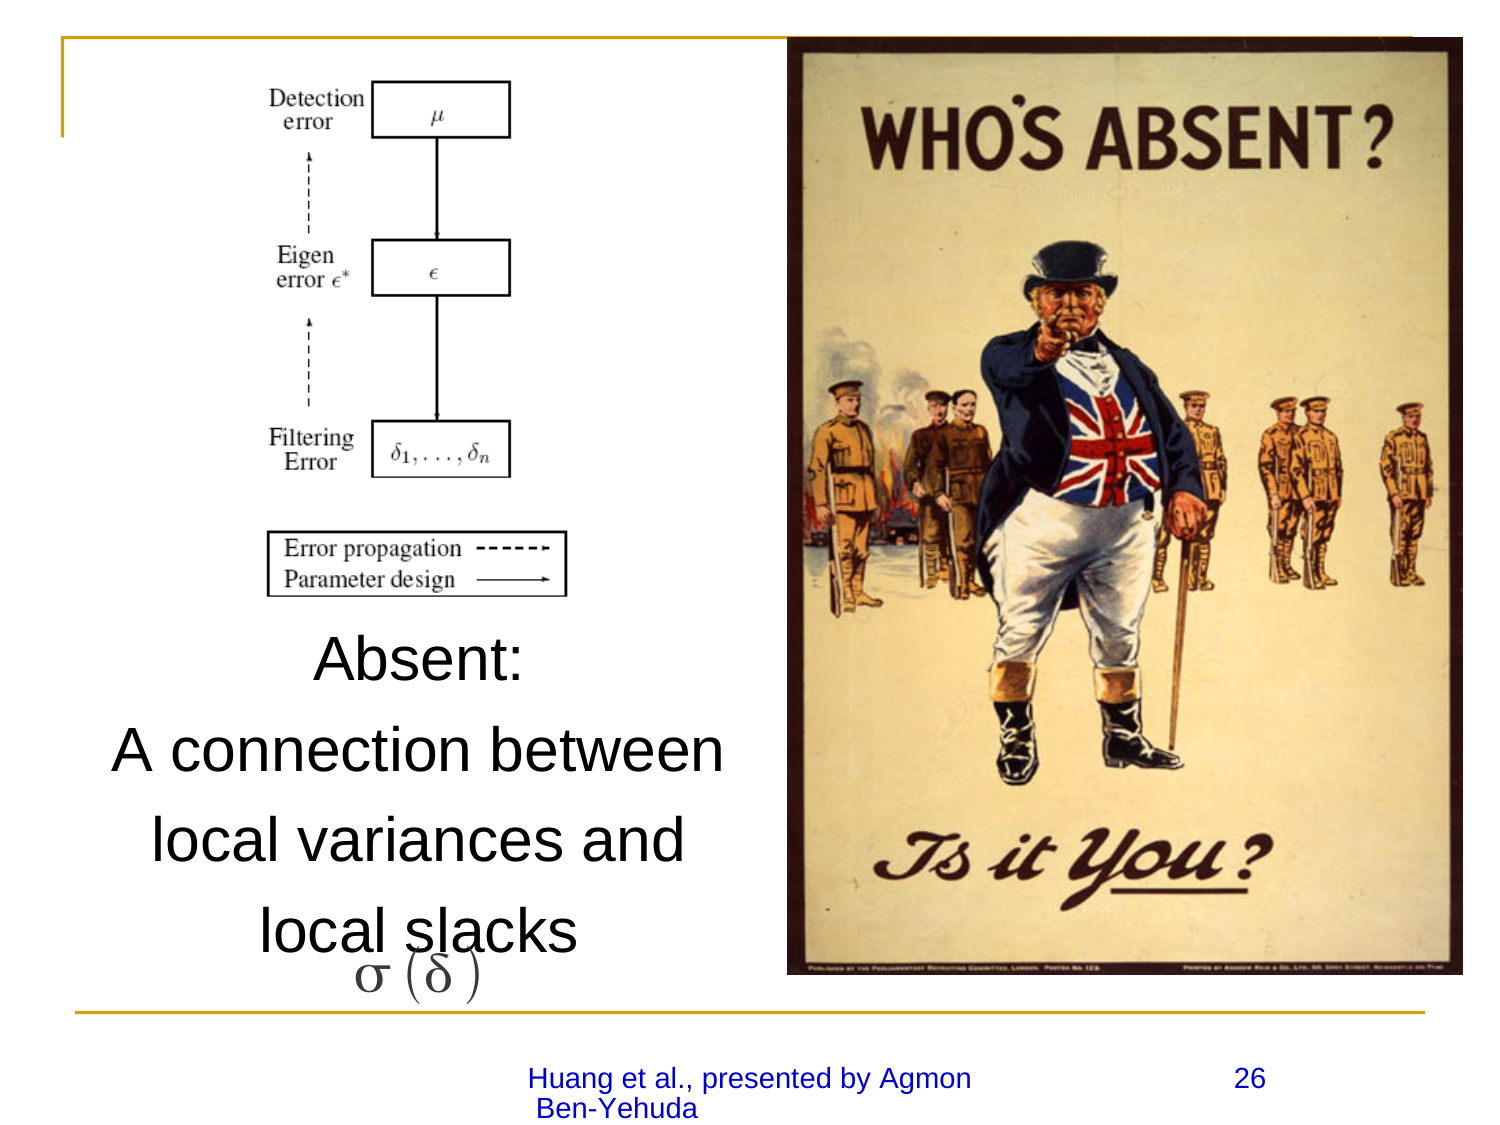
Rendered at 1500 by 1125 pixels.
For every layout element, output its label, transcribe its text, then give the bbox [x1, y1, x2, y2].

list Absent: A connection between local variances and local slacks [31, 610, 751, 1013]
picture [252, 74, 576, 600]
picture [787, 37, 1463, 976]
chart [334, 929, 507, 1009]
